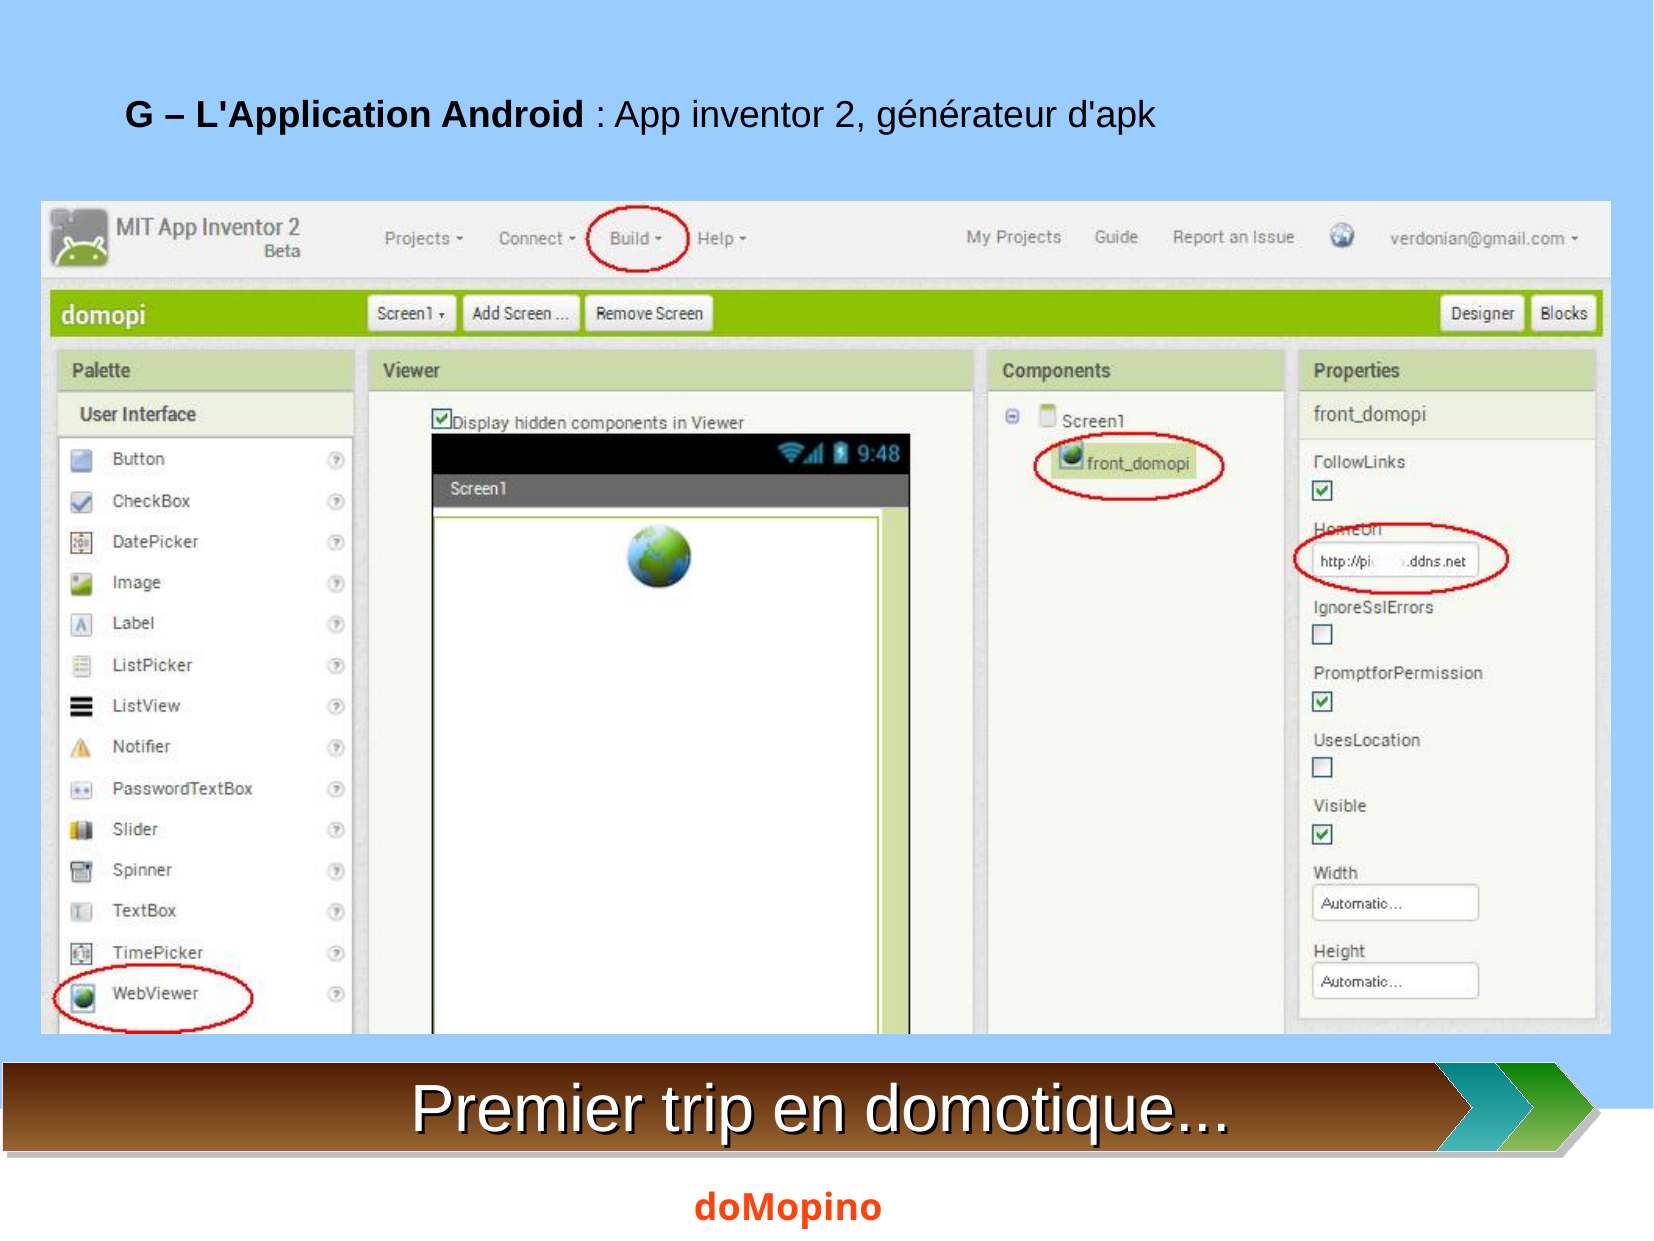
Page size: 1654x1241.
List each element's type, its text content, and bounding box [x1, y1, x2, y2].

text_box doMopino [679, 1173, 922, 1241]
picture [41, 201, 1611, 1034]
title Premier trip en domotique... [76, 1062, 1565, 1154]
text_box G – L'Application Android : App inventor 2, générateur d'apk [110, 85, 1170, 144]
